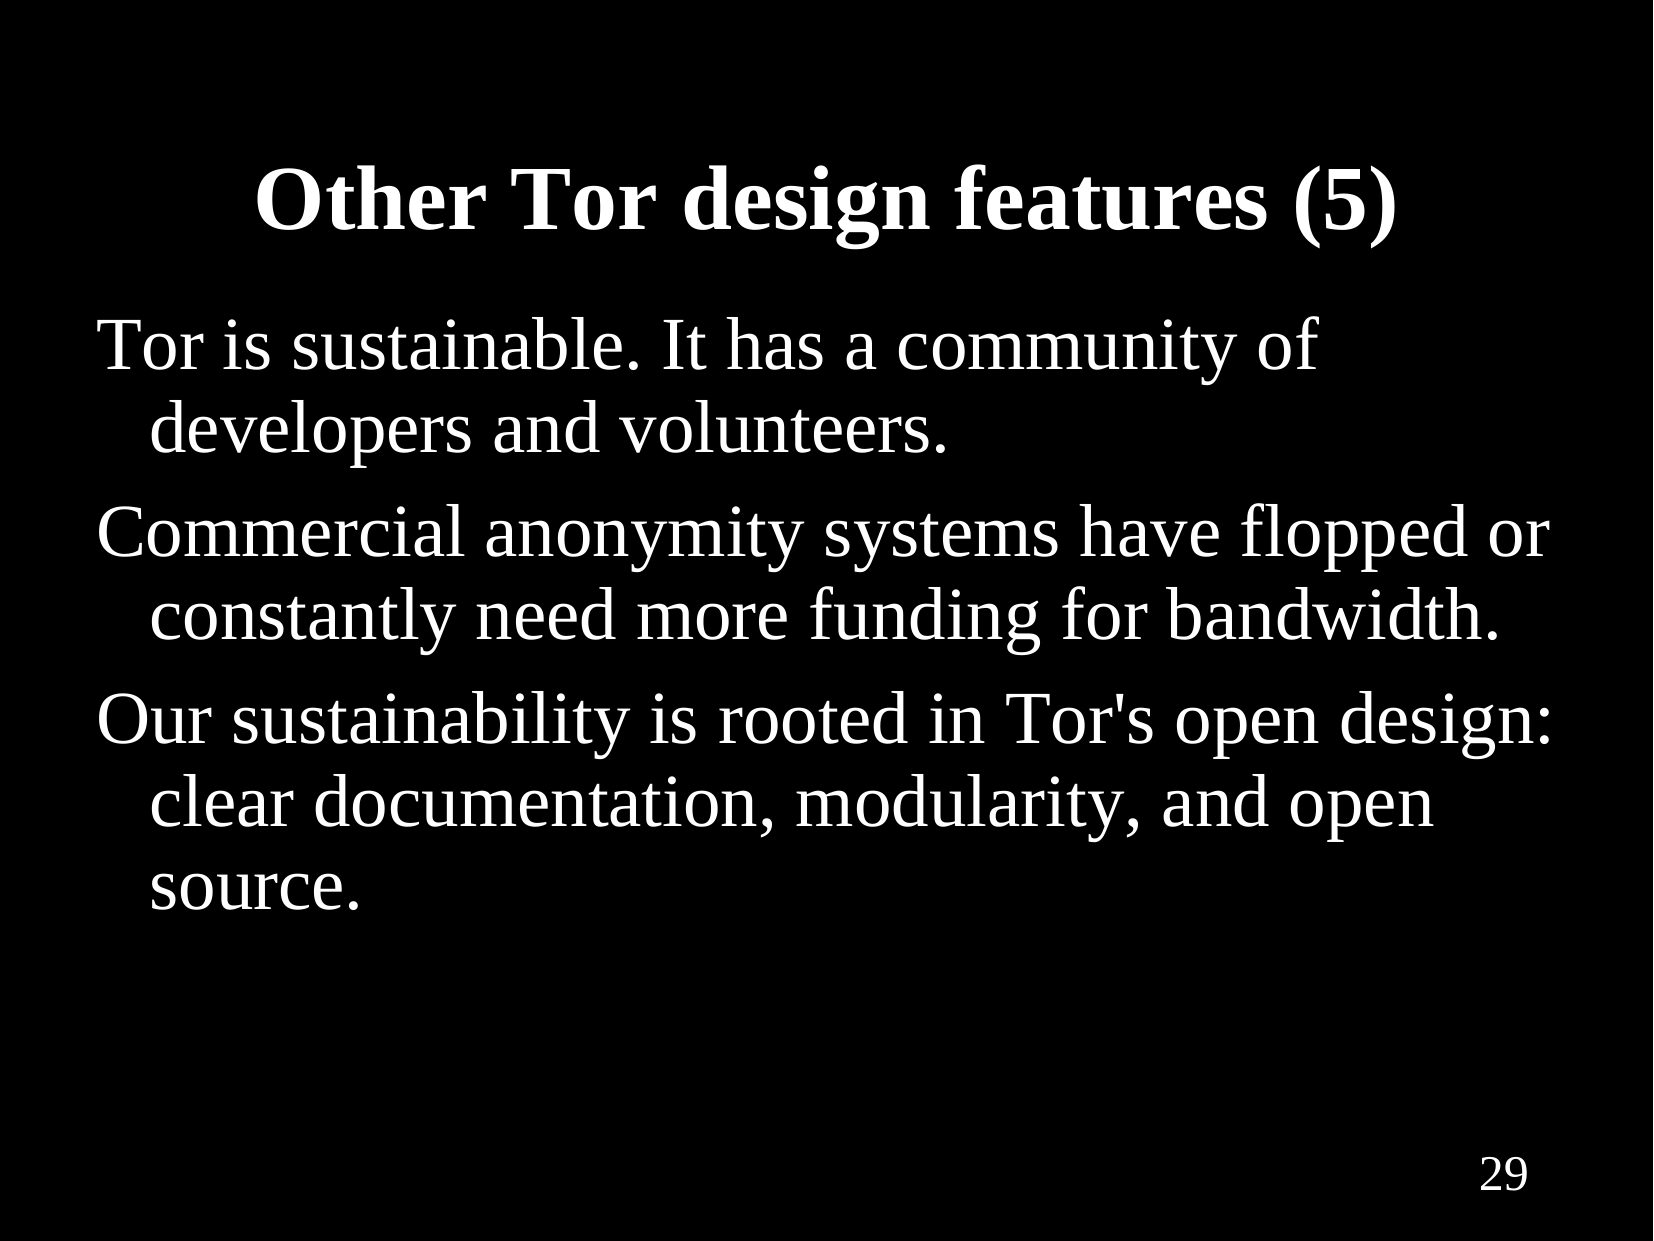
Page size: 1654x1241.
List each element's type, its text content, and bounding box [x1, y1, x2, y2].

list Tor is sustainable. It has a community of developers and volunteers. Commercial anonymity systems have flopped or constantly need more funding for bandwidth. Our sustainability is rooted in Tor's open design: clear documentation, modularity, and open source. [78, 302, 1570, 1085]
title Other Tor design features (5) [121, 103, 1534, 294]
